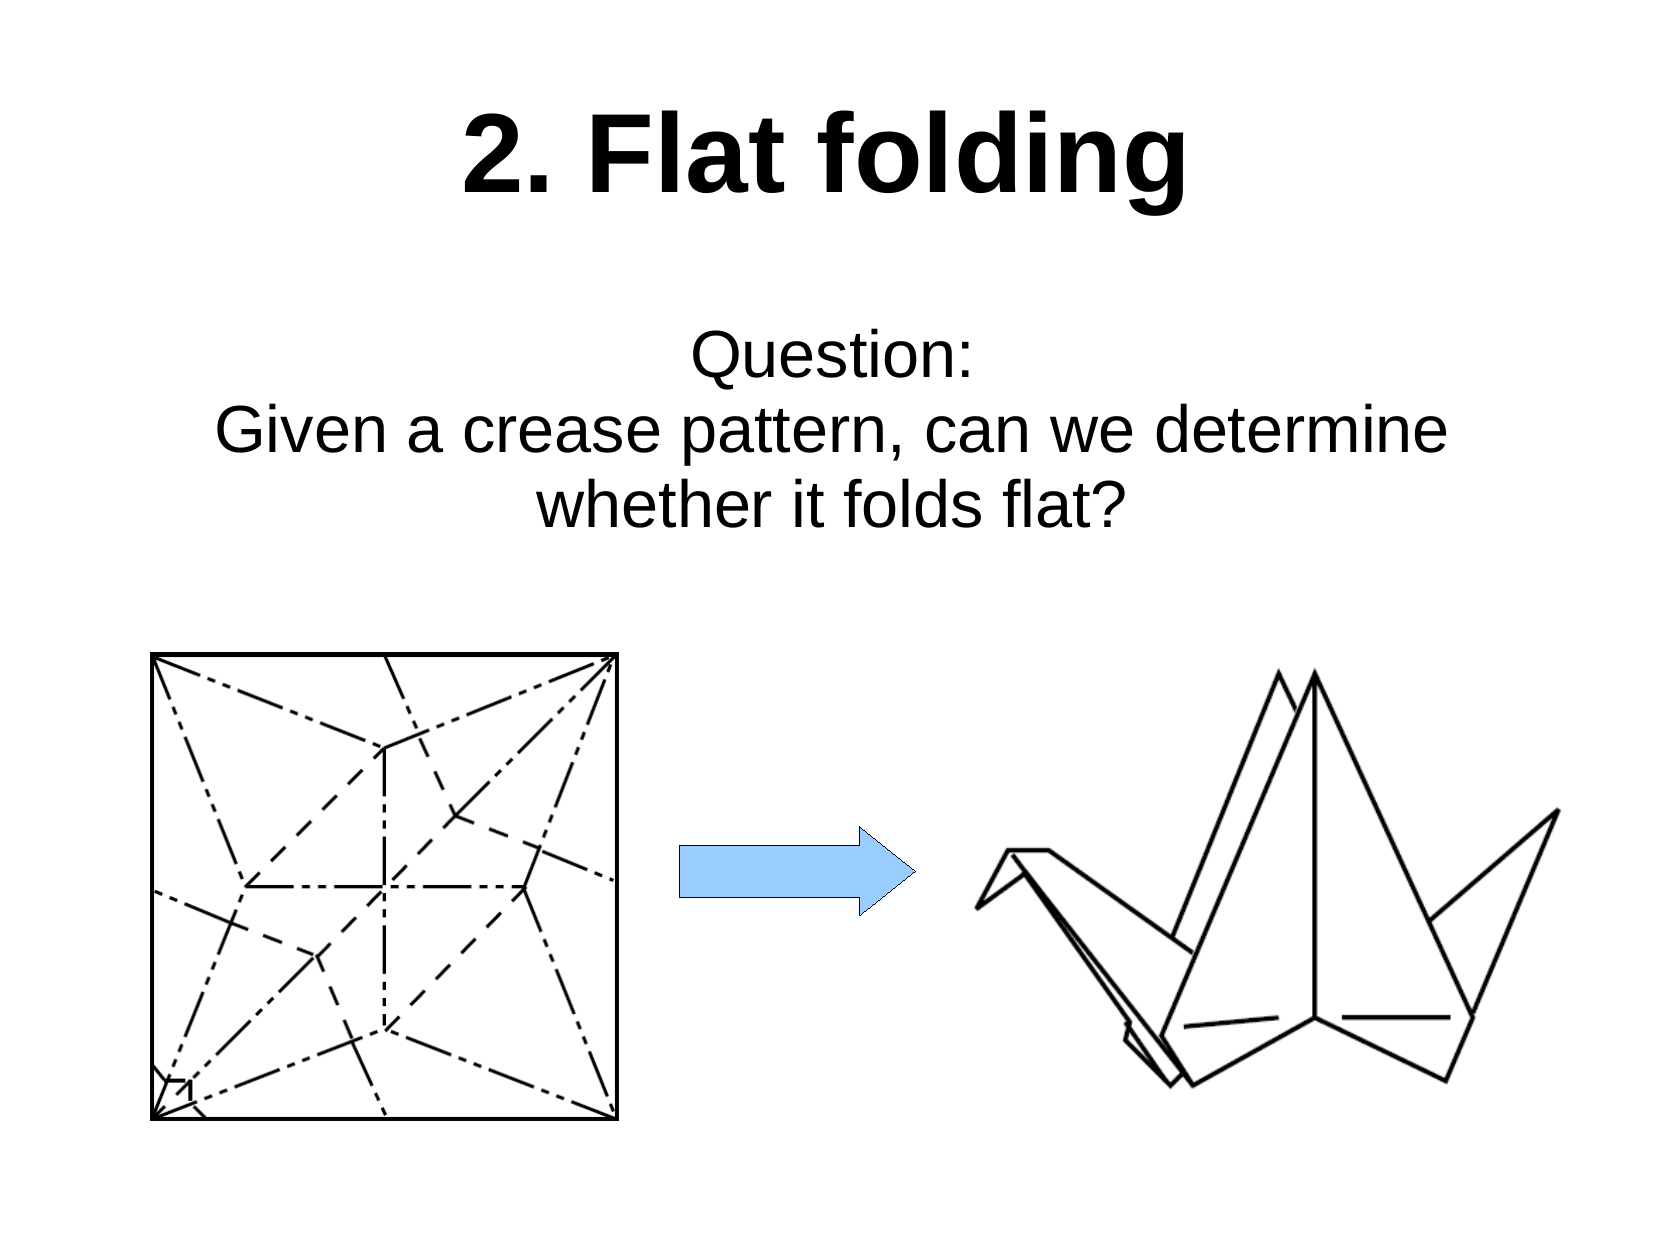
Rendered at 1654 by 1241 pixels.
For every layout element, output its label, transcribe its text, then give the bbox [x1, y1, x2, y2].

picture [147, 649, 621, 1124]
picture [974, 656, 1565, 1093]
text_box [679, 826, 916, 916]
subtitle Question: Given a crease pattern, can we determine whether it folds flat? [88, 268, 1577, 591]
title 2. Flat folding [82, 49, 1571, 257]
